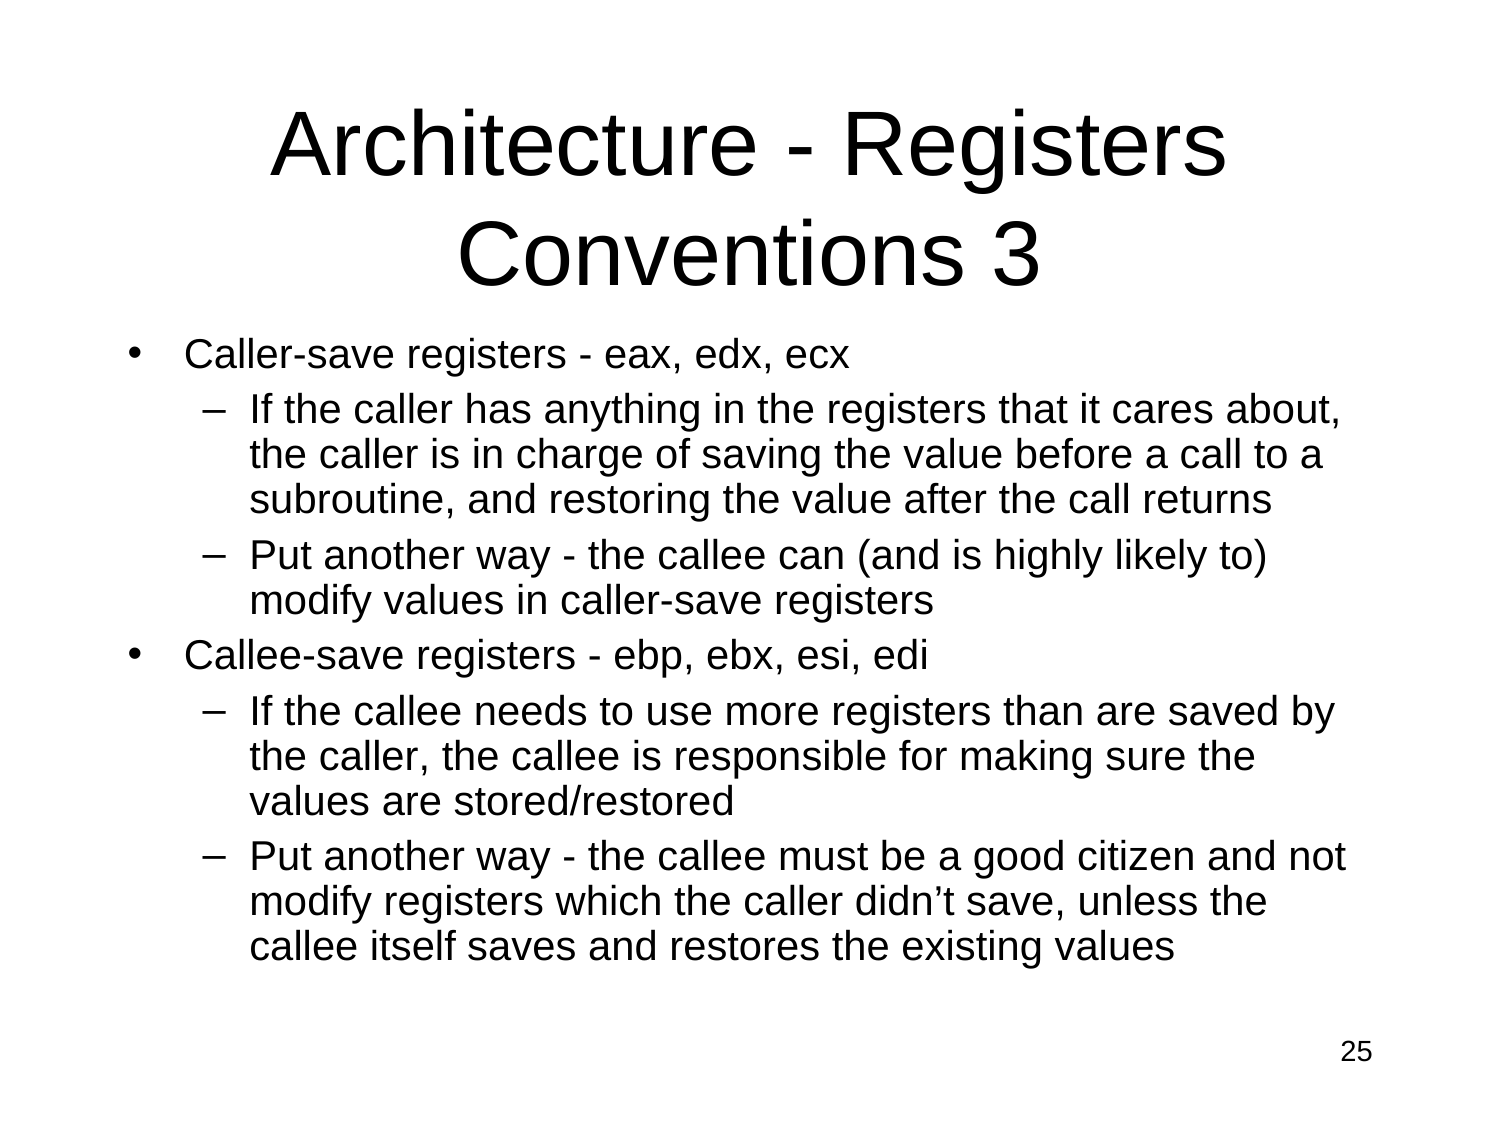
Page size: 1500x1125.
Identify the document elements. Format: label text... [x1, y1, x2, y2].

text_box <number> [1074, 1025, 1388, 1101]
list Caller-save registers - eax, edx, ecx If the caller has anything in the registers that it cares about, the caller is in charge of saving the value before a call to a subroutine, and restoring the value after the call returns Put another way - the callee can (and is highly likely to) modify values in caller-save registers Callee-save registers - ebp, ebx, esi, edi If the callee needs to use more registers than are saved by the caller, the callee is responsible for making sure the values are stored/restored Put another way - the callee must be a good citizen and not modify registers which the caller didn’t save, unless the callee itself saves and restores the existing values [112, 324, 1388, 1001]
title Architecture - Registers Conventions 3 [112, 76, 1388, 312]
